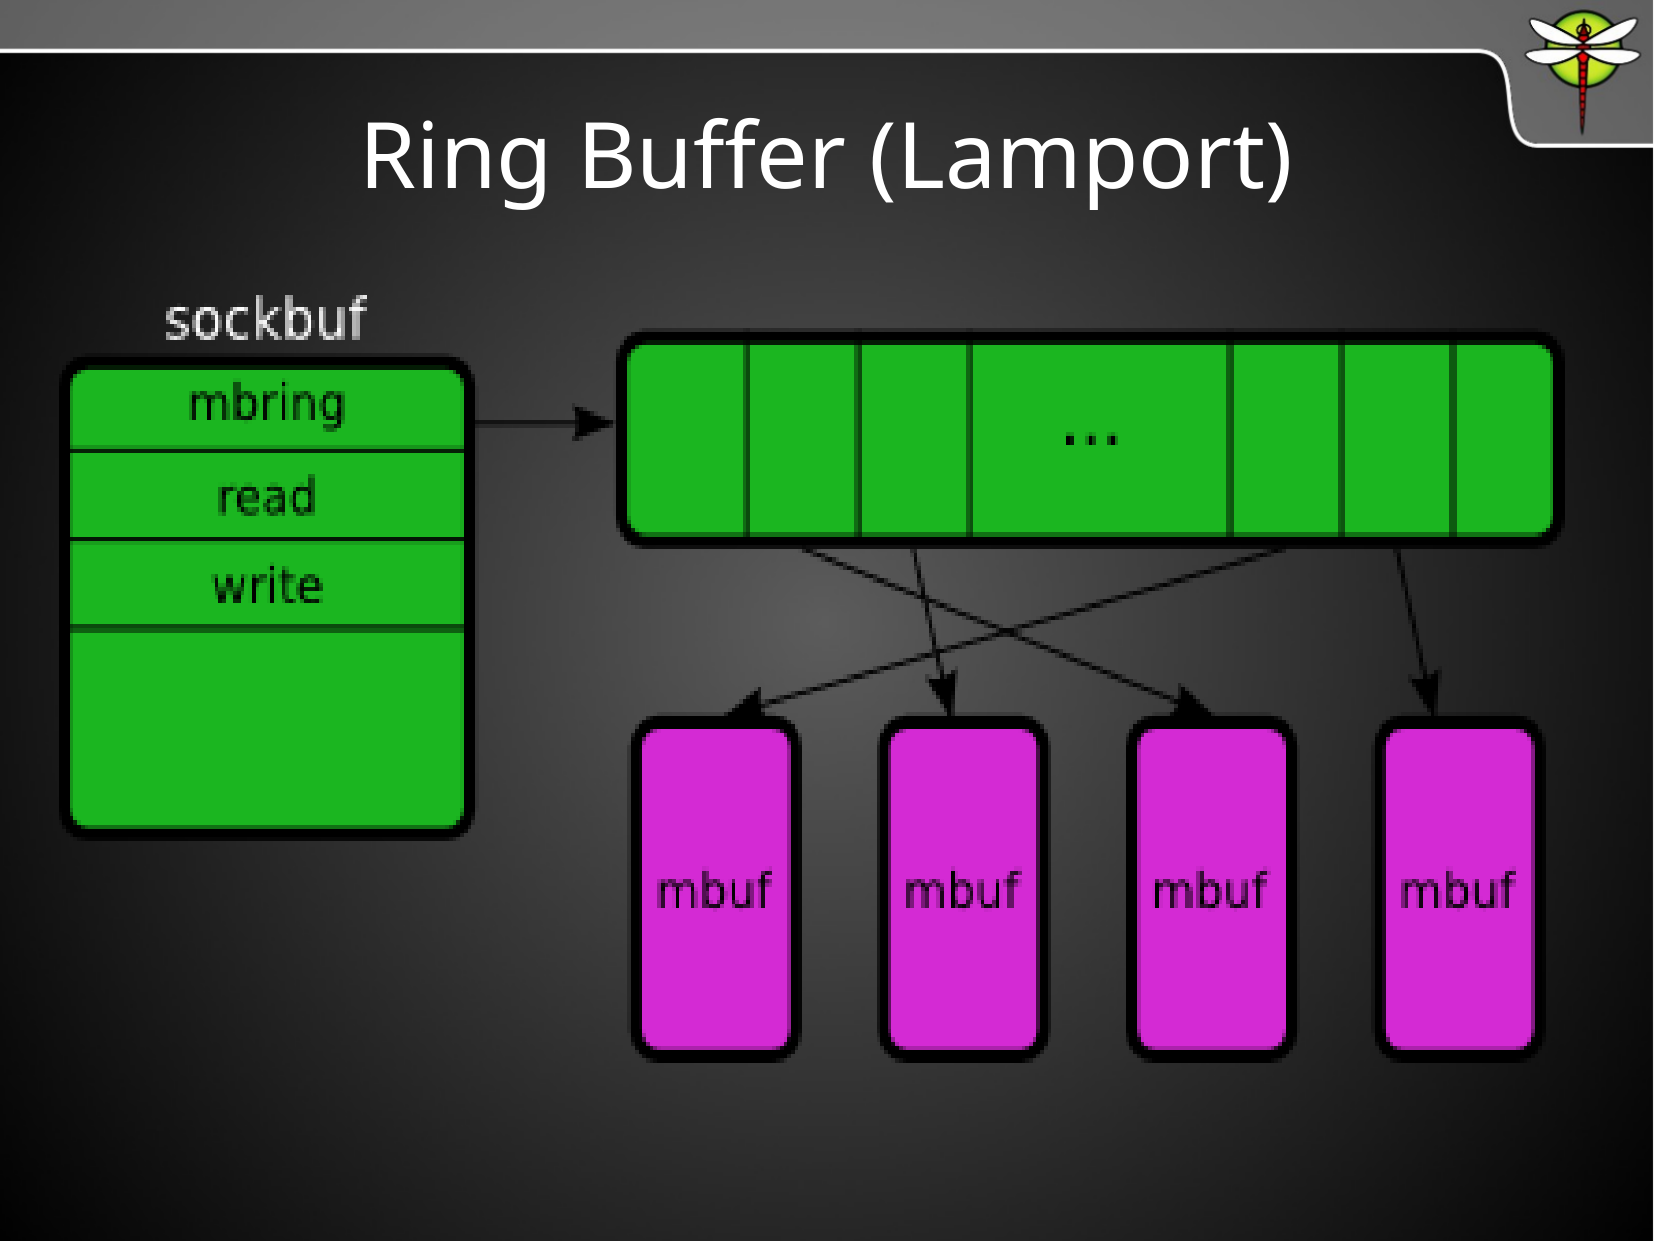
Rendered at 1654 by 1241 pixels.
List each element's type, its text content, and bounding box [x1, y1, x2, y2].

chart [82, 290, 1571, 1109]
title Ring Buffer (Lamport) [82, 49, 1571, 257]
picture [0, 0, 1654, 1241]
